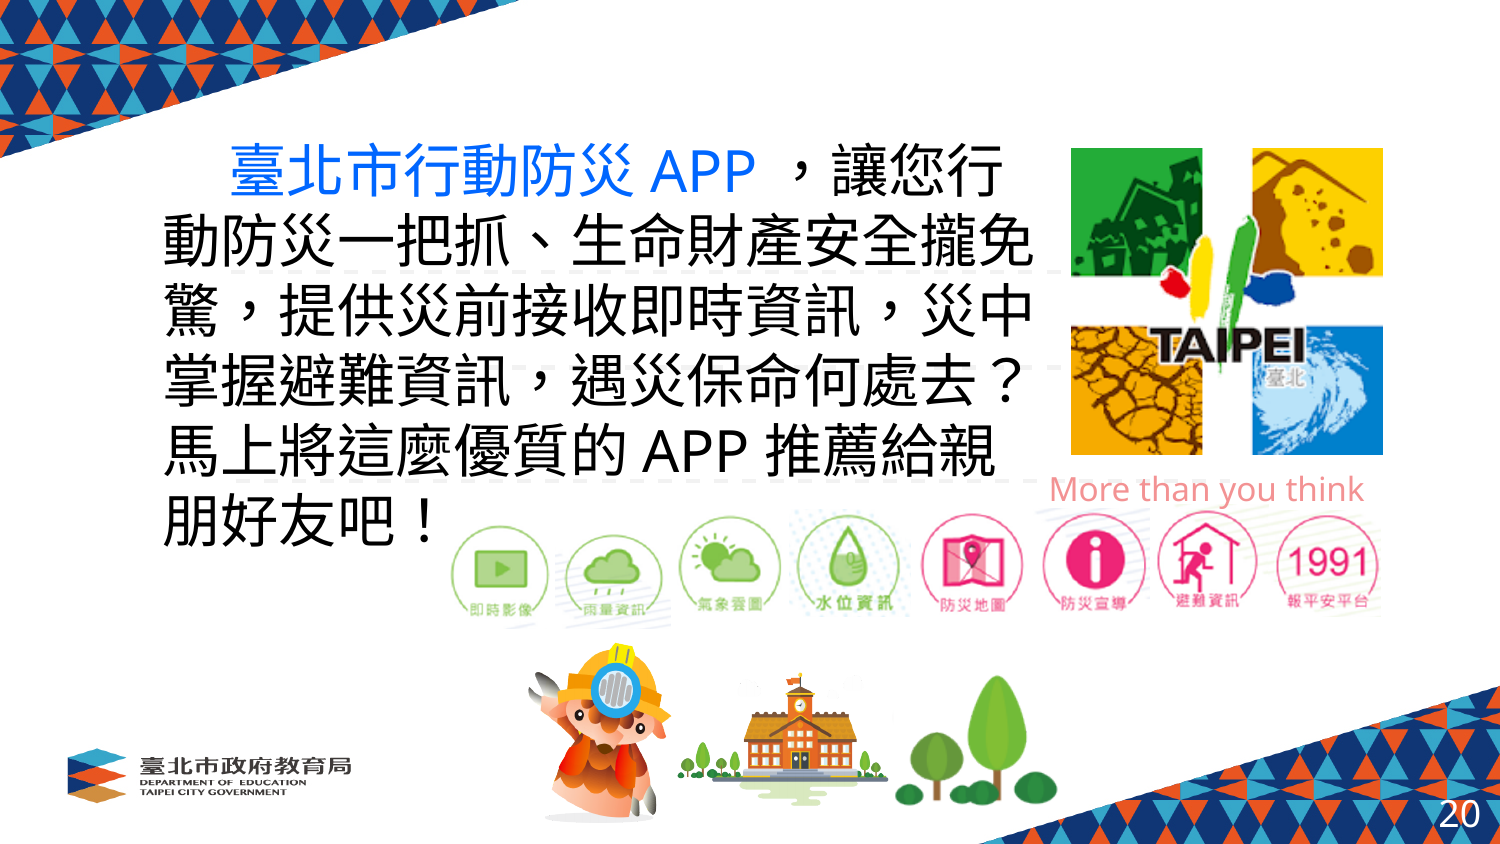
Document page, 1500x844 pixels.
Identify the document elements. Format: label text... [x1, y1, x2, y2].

text_box 20 [1423, 782, 1500, 844]
picture [0, 0, 1500, 844]
text_box 臺北市行動防災APP，讓您行動防災一把抓、生命財產安全攏免驚，提供災前接收即時資訊，災中掌握避難資訊，遇災保命何處去？馬上將這麼優質的APP推薦給親朋好友吧！ [147, 126, 1054, 566]
text_box More than you think [1034, 461, 1380, 516]
